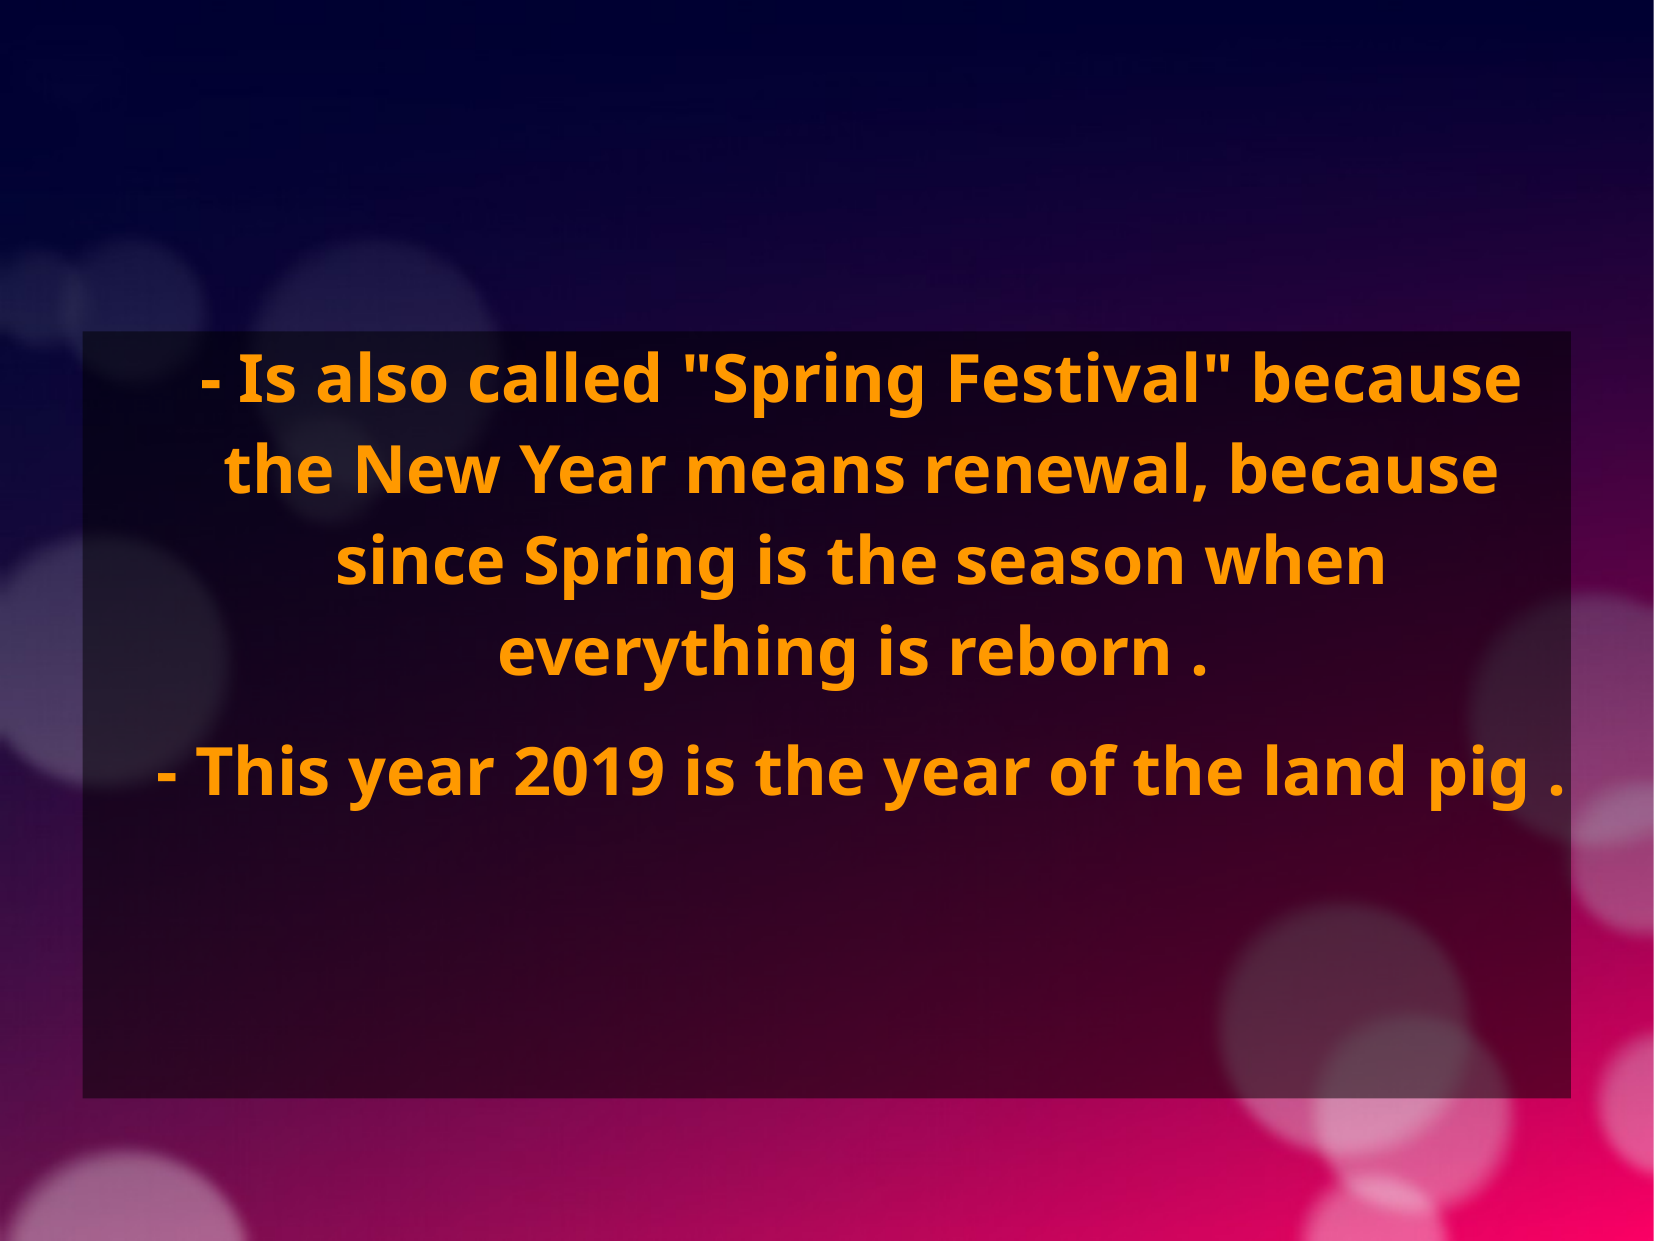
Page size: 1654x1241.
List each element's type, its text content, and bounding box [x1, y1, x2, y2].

list - Is also called "Spring Festival" because the New Year means renewal, because since Spring is the season when everything is reborn . - This year 2019 is the year of the land pig . [82, 331, 1571, 1099]
picture [0, 0, 1654, 1241]
